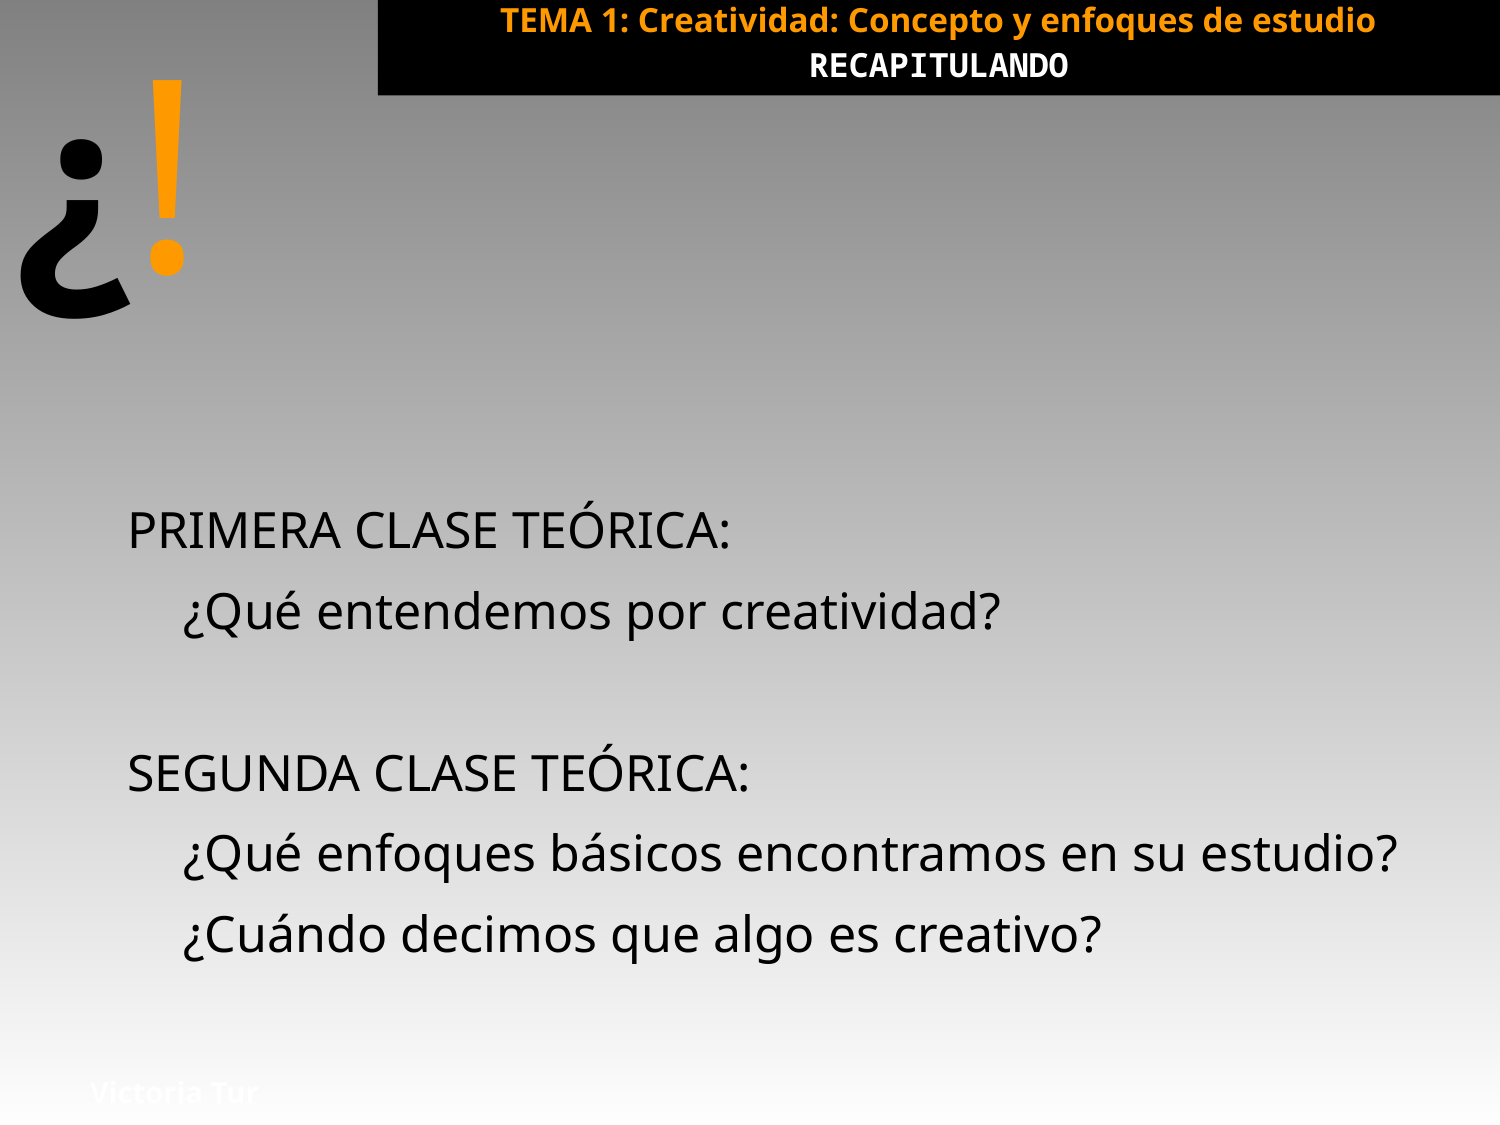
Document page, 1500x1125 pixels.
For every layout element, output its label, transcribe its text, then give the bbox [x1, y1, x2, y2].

text_box TEMA 1: Creatividad: Concepto y enfoques de estudio RECAPITULANDO [377, 0, 1500, 96]
list PRIMERA CLASE TEÓRICA: ¿Qué entendemos por creatividad? SEGUNDA CLASE TEÓRICA: ¿Qué enfoques básicos encontramos en su estudio? ¿Cuándo decimos que algo es creativo? [112, 326, 1463, 1069]
